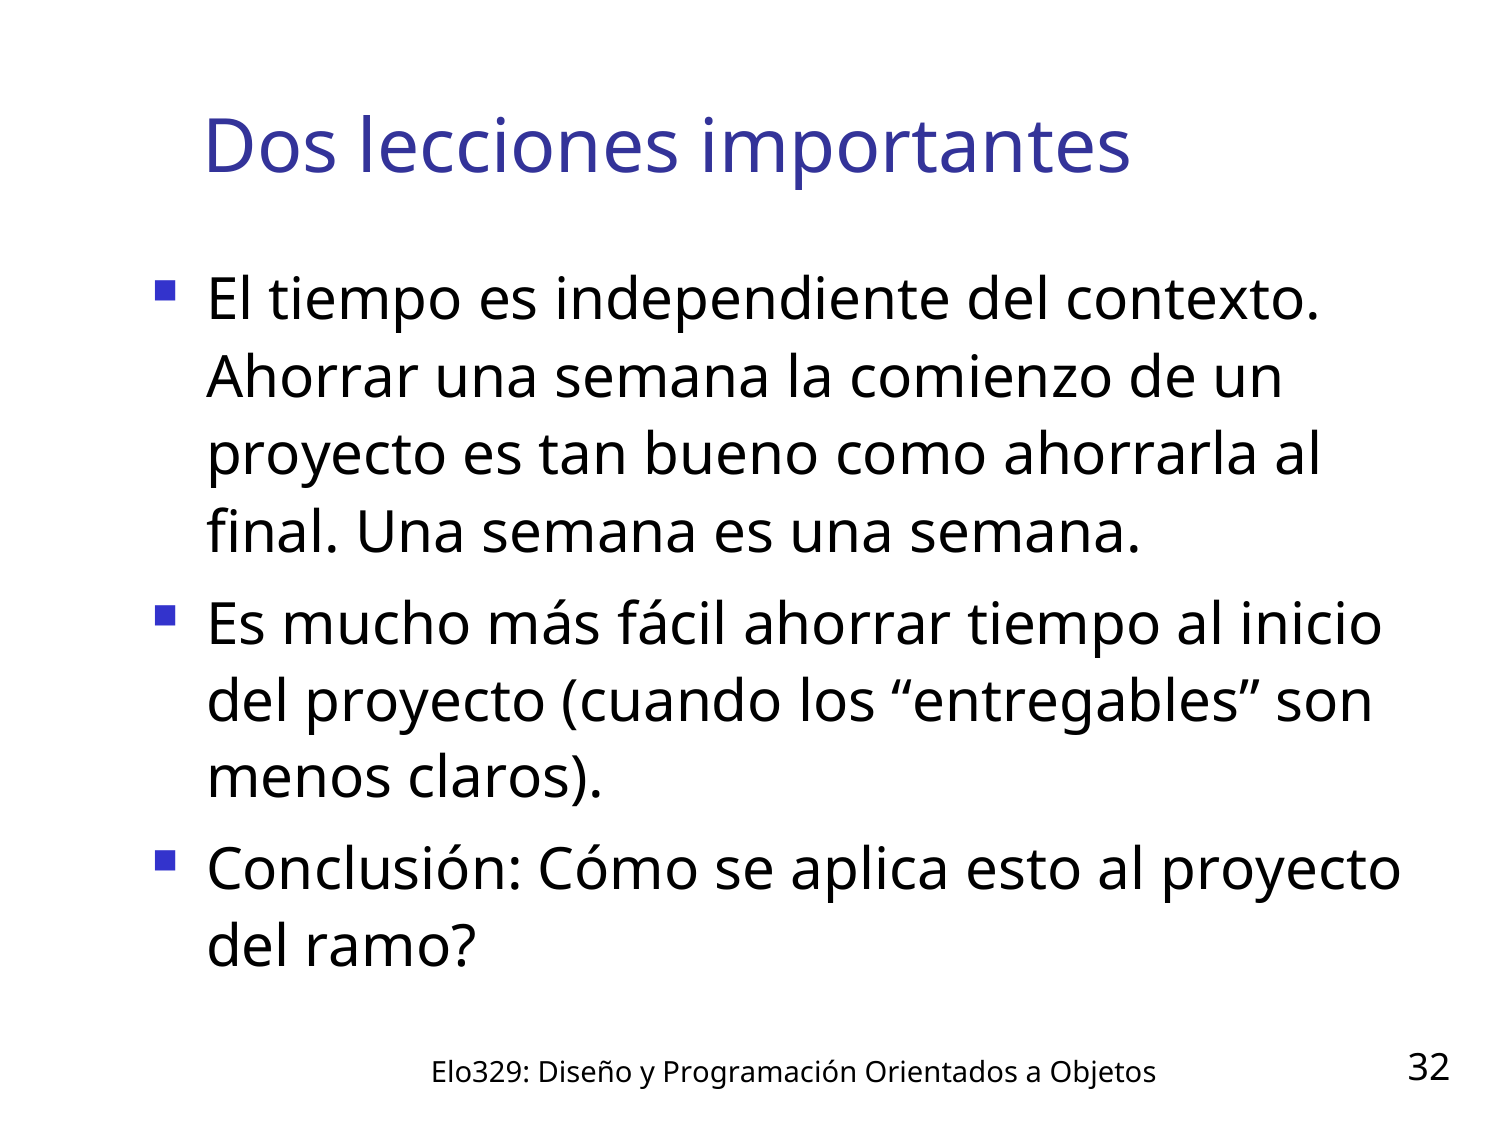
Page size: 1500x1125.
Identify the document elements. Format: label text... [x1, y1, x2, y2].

title Dos lecciones importantes [187, 37, 1466, 201]
list El tiempo es independiente del contexto. Ahorrar una semana la comienzo de un proyecto es tan bueno como ahorrarla al final. Una semana es una semana. Es mucho más fácil ahorrar tiempo al inicio del proyecto (cuando los “entregables” son menos claros). Conclusión: Cómo se aplica esto al proyecto del ramo? [137, 249, 1463, 1013]
